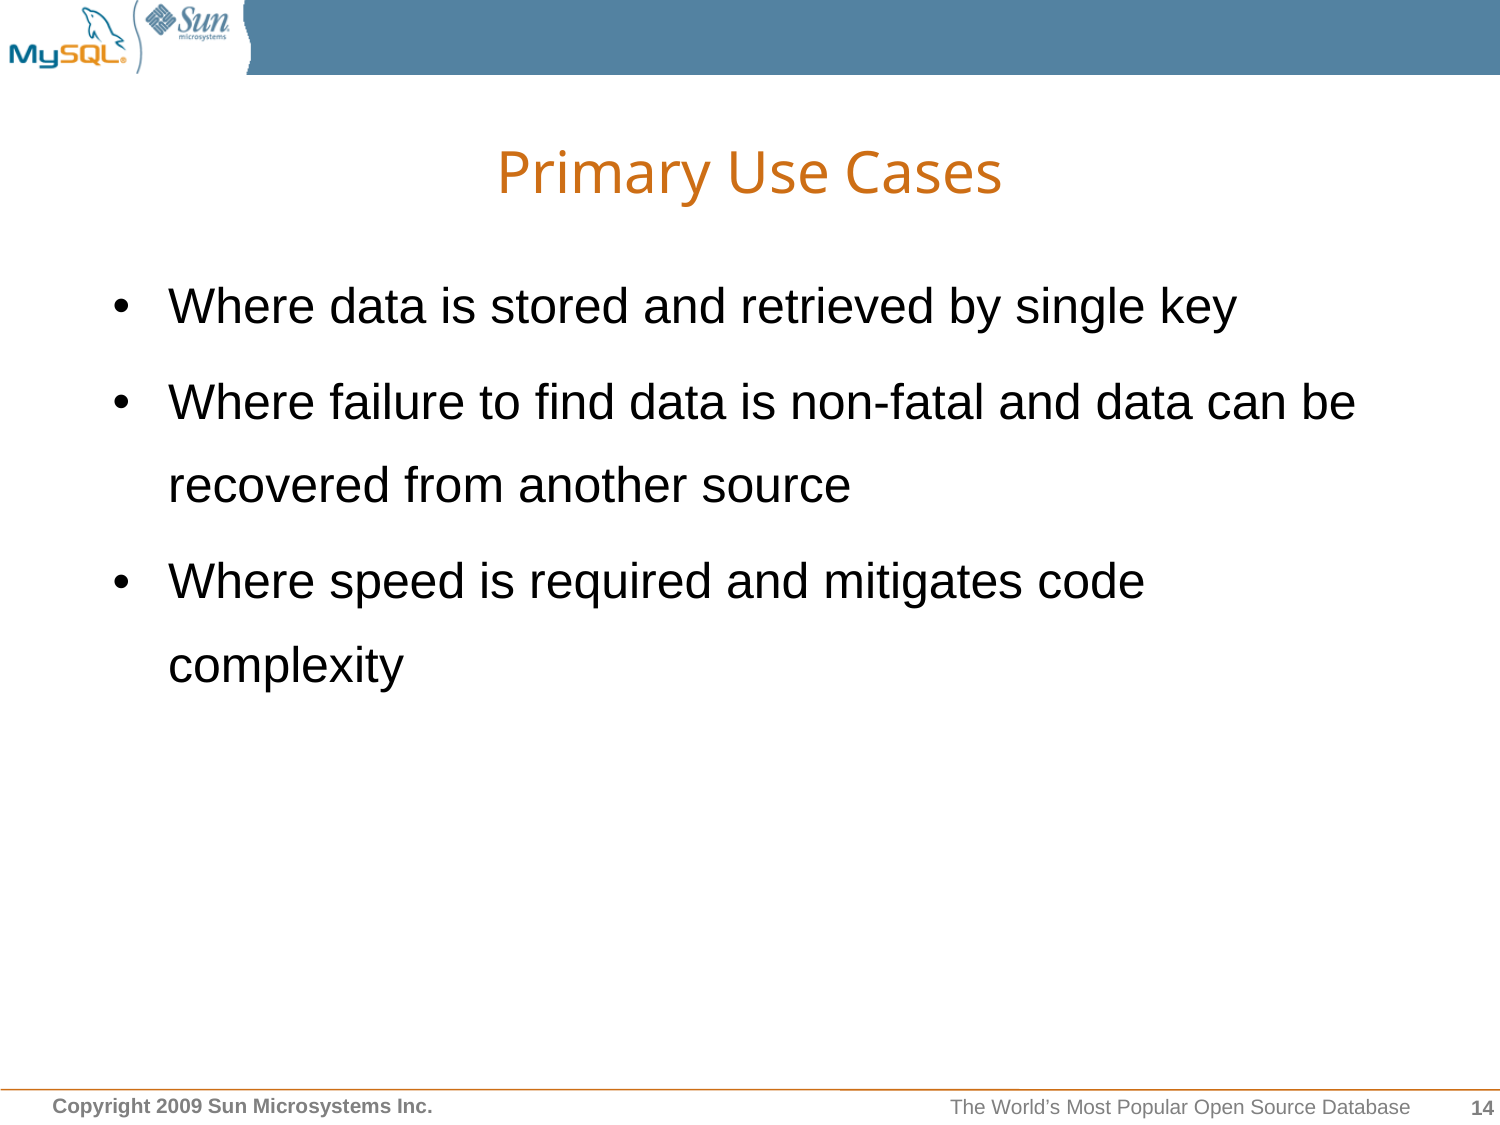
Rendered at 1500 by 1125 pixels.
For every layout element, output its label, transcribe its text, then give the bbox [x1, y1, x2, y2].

title Primary Use Cases [0, 87, 1500, 225]
picture [0, 0, 1500, 75]
list Where data is stored and retrieved by single key Where failure to find data is non-fatal and data can be recovered from another source Where speed is required and mitigates code complexity [112, 249, 1387, 1113]
